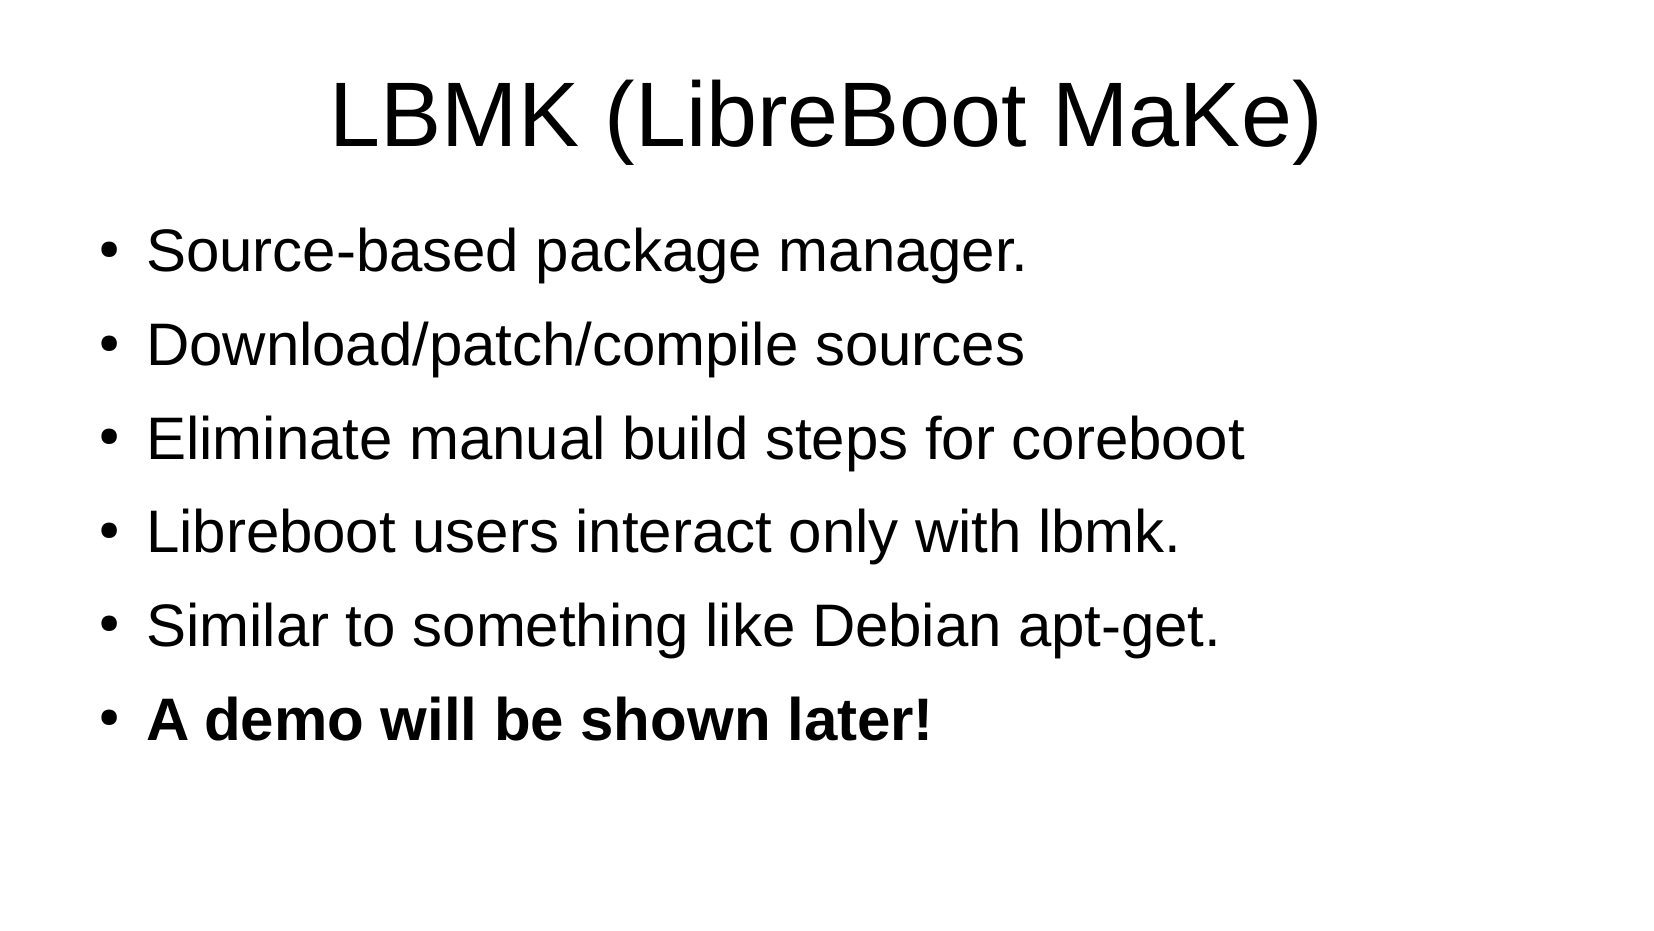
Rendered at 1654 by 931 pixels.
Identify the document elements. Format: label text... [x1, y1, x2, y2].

title LBMK (LibreBoot MaKe) [82, 37, 1571, 193]
list Source-based package manager. Download/patch/compile sources Eliminate manual build steps for coreboot Libreboot users interact only with lbmk. Similar to something like Debian apt-get. A demo will be shown later! [82, 217, 1571, 758]
